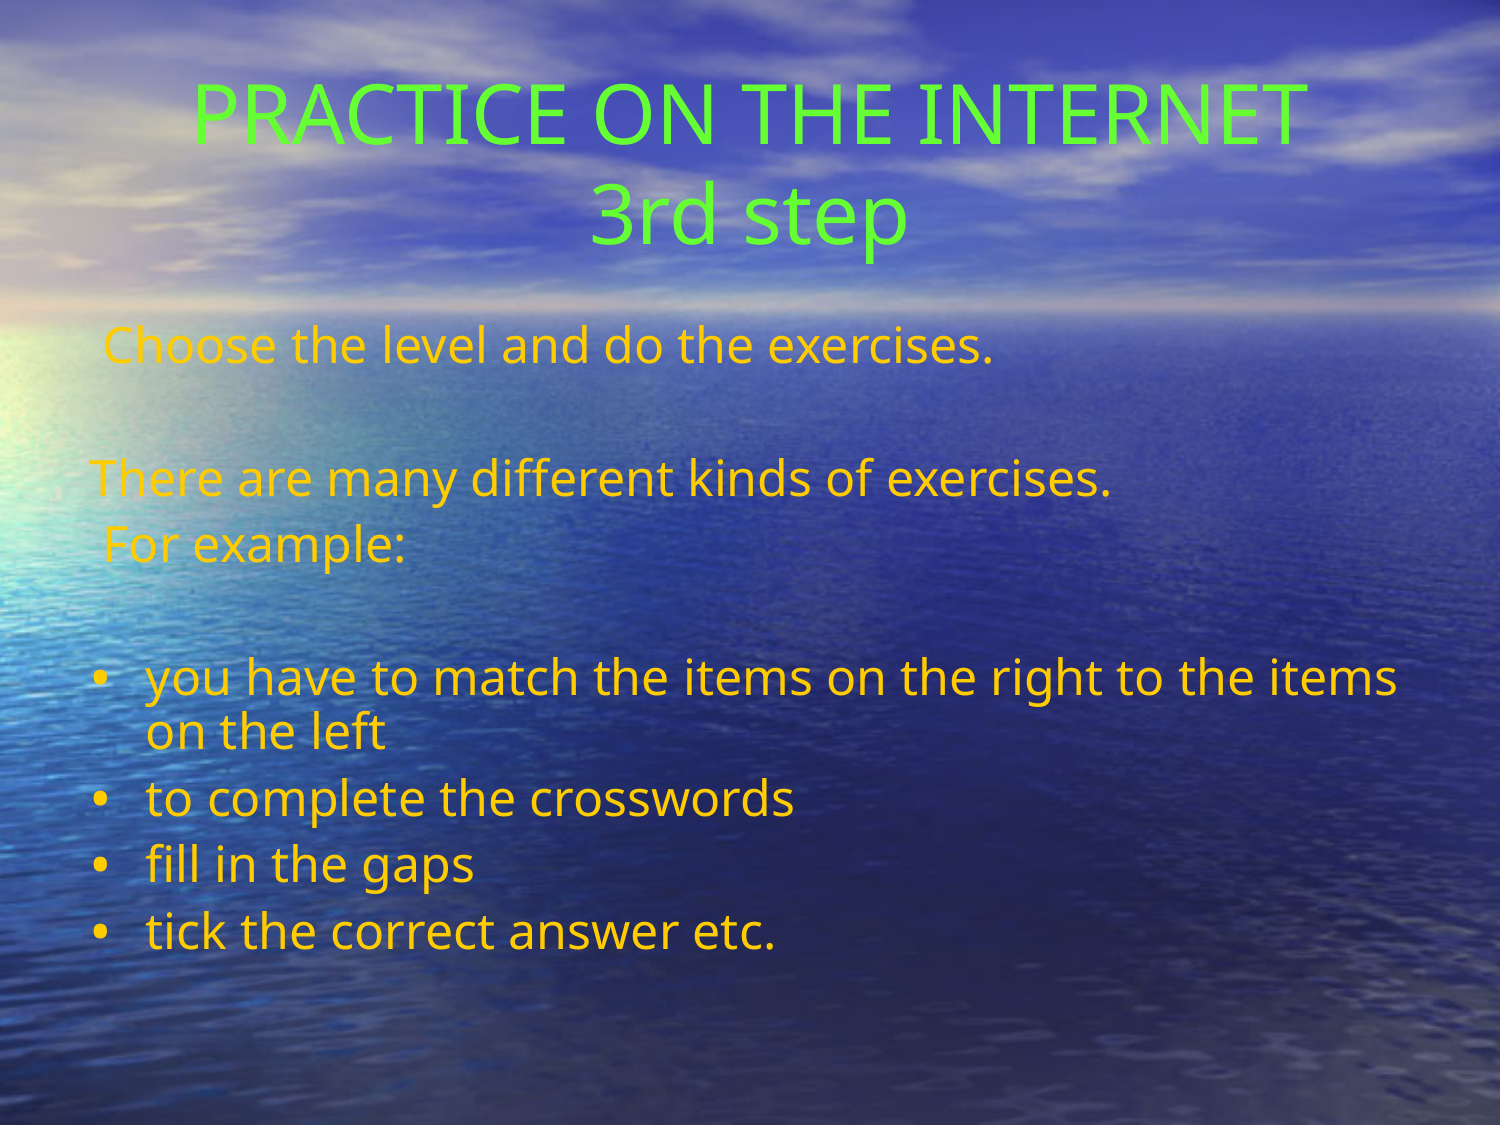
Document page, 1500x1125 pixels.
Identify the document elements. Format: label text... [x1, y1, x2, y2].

picture [0, 0, 1500, 1125]
title PRACTICE ON THE INTERNET 3rd step [75, 47, 1425, 275]
list Choose the level and do the exercises. There are many different kinds of exercises. For example: you have to match the items on the right to the items on the left to complete the crosswords fill in the gaps tick the correct answer etc. [75, 312, 1425, 1034]
